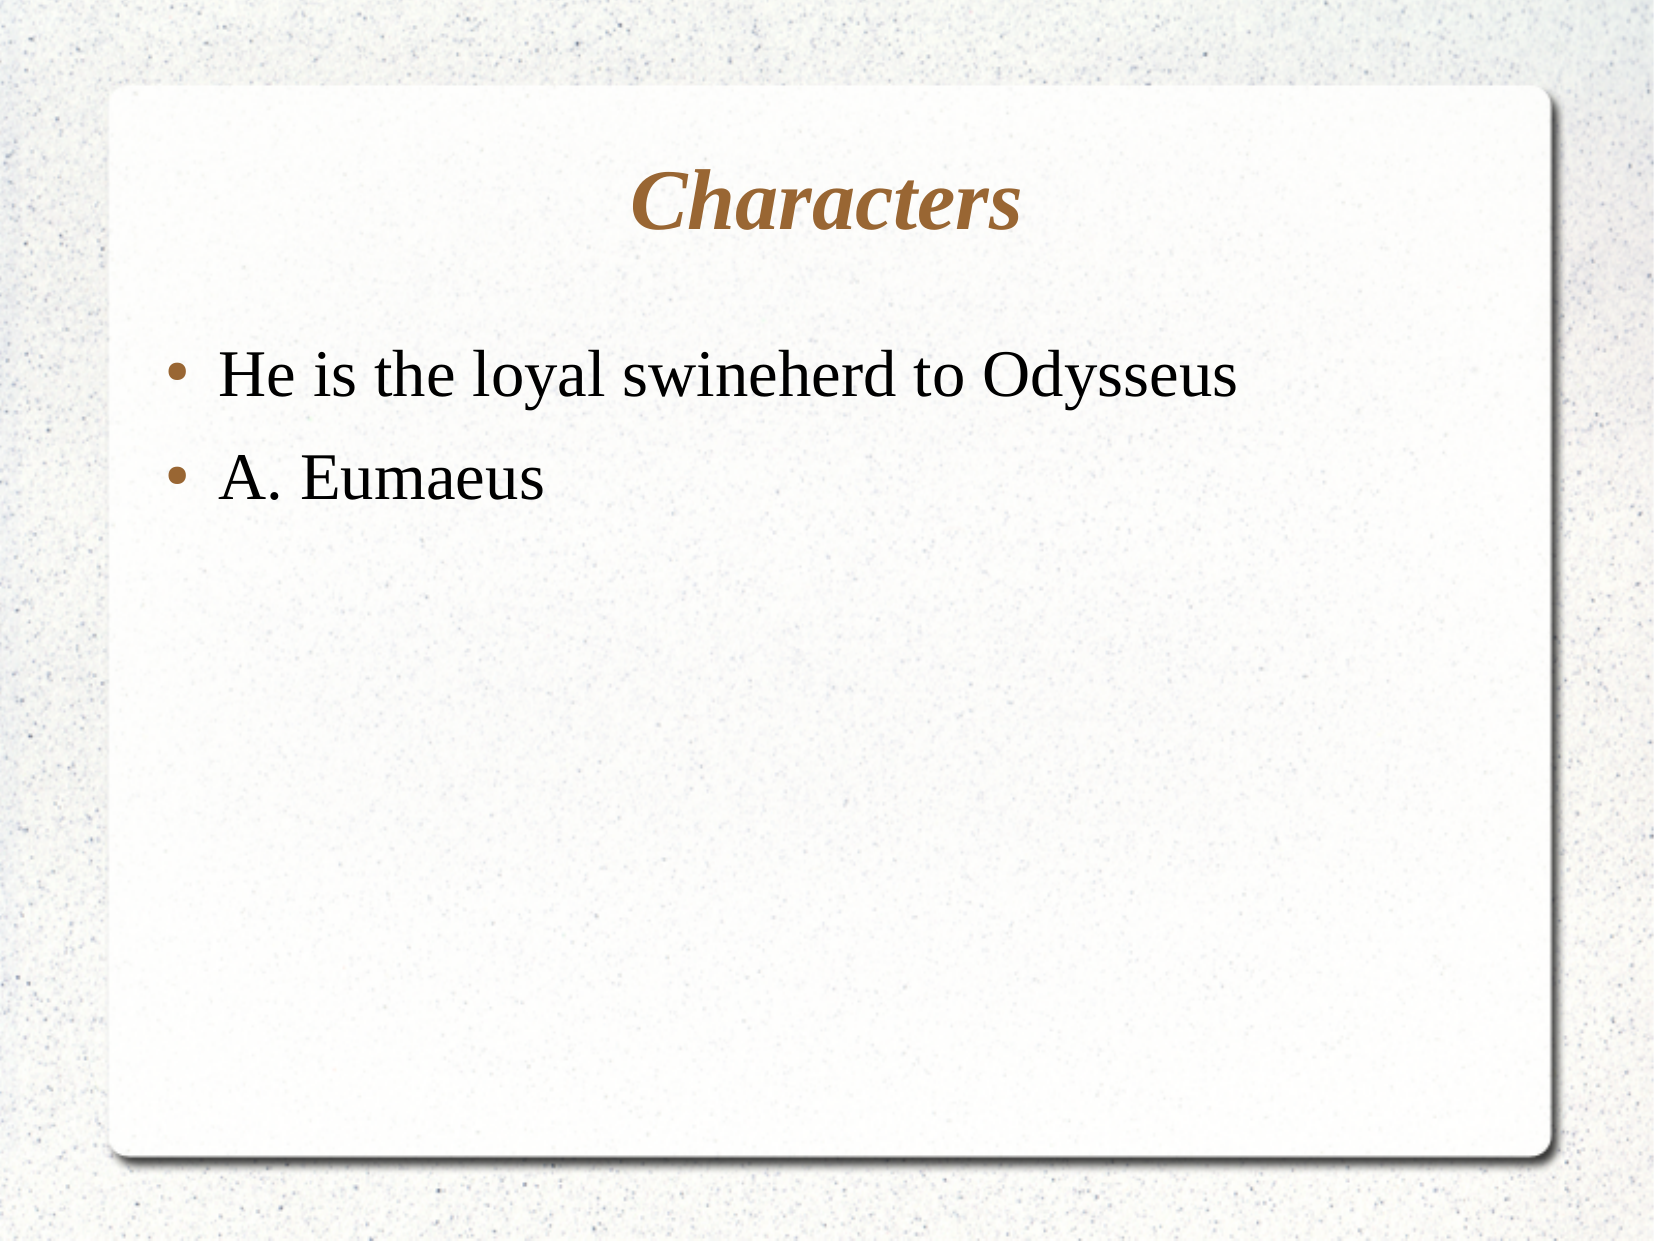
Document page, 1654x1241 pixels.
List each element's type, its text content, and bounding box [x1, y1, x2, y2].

picture [0, 0, 1654, 1241]
list He is the loyal swineherd to Odysseus A. Eumaeus [147, 336, 1506, 987]
title Characters [118, 96, 1536, 304]
